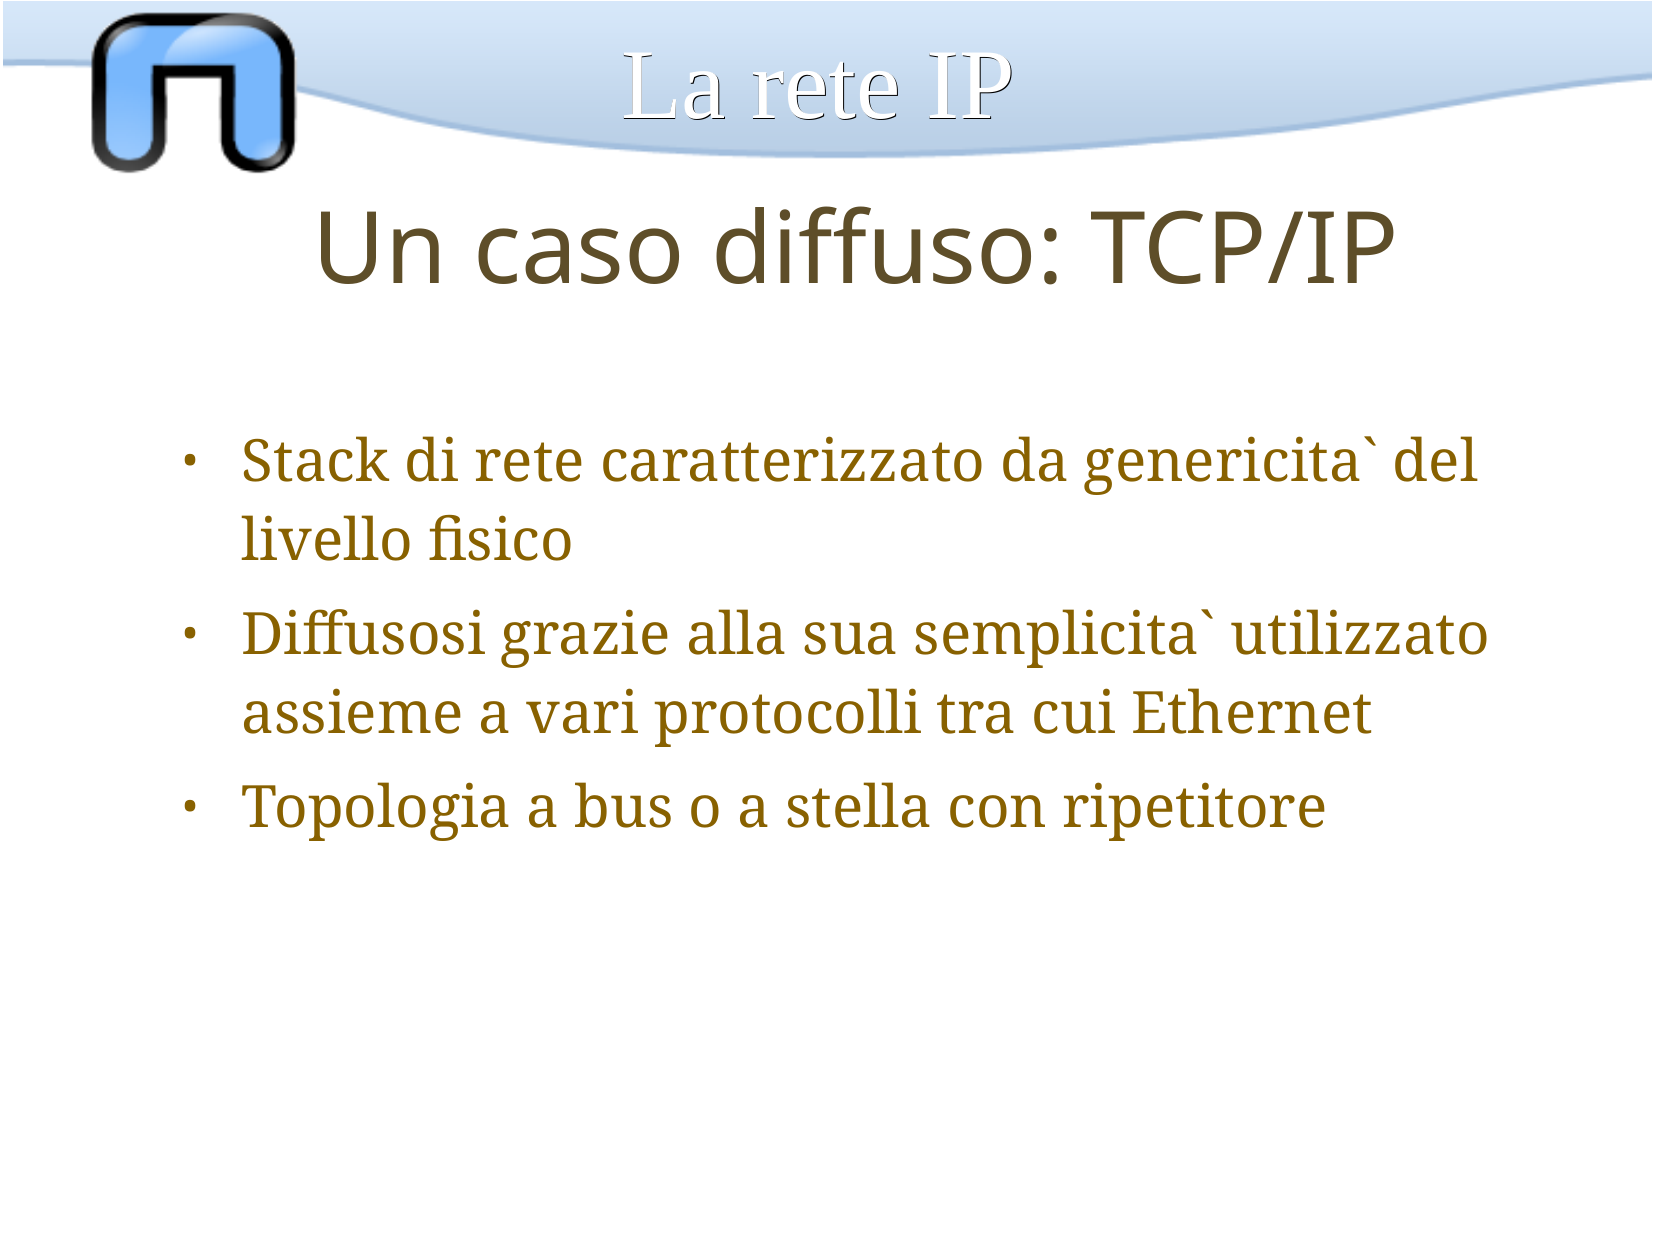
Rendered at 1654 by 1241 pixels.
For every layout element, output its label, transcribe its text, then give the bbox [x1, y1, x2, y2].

title Un caso diffuso: TCP/IP [147, 82, 1565, 408]
picture [0, 0, 1654, 1241]
text_box La rete IP [573, 29, 1063, 82]
list Stack di rete caratterizzato da genericita` del livello fisico Diffusosi grazie alla sua semplicita` utilizzato assieme a vari protocolli tra cui Ethernet Topologia a bus o a stella con ripetitore [147, 419, 1565, 1123]
